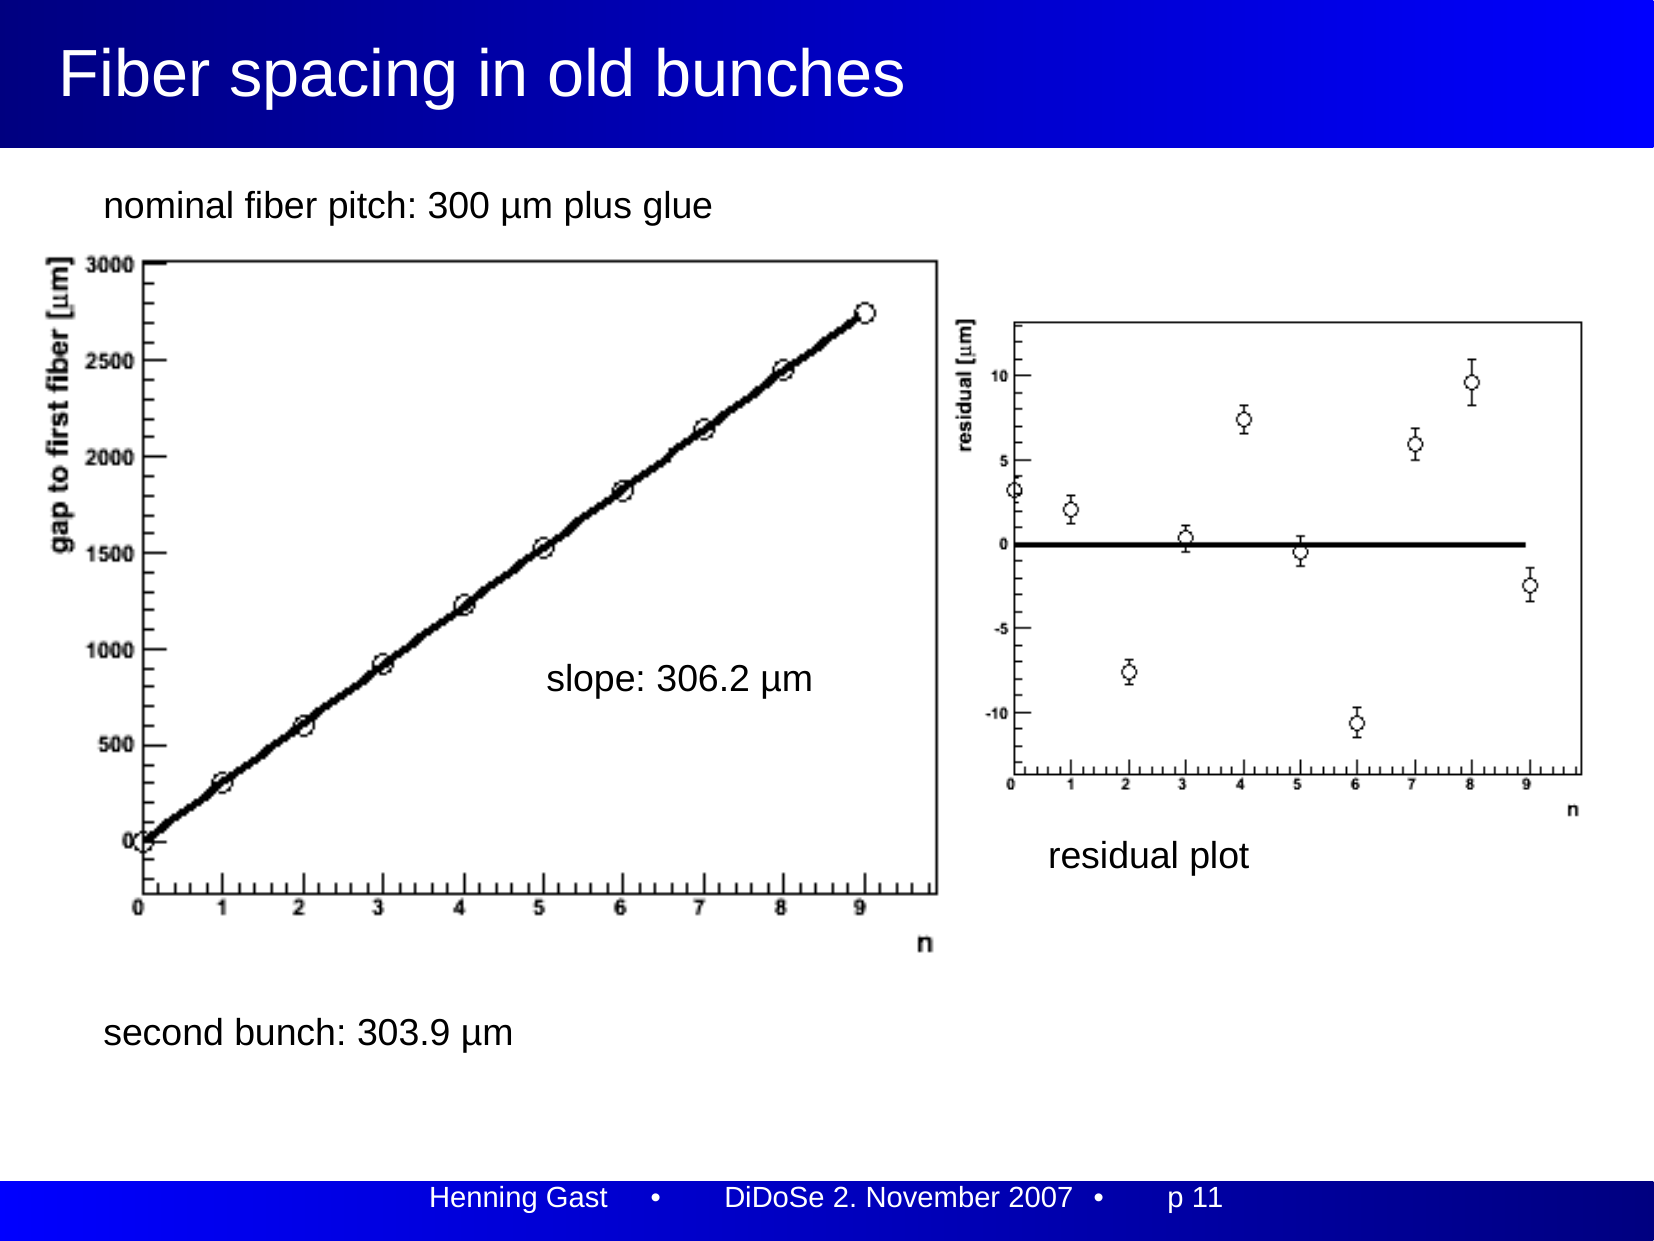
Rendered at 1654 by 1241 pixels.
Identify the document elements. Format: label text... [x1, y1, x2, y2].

picture [29, 236, 1595, 975]
text_box slope: 306.2 µm [531, 649, 916, 707]
text_box residual plot [1033, 827, 1388, 884]
text_box nominal fiber pitch: 300 µm plus glue [88, 177, 1536, 234]
title Fiber spacing in old bunches [0, 0, 1654, 148]
text_box second bunch: 303.9 µm [88, 1003, 591, 1061]
